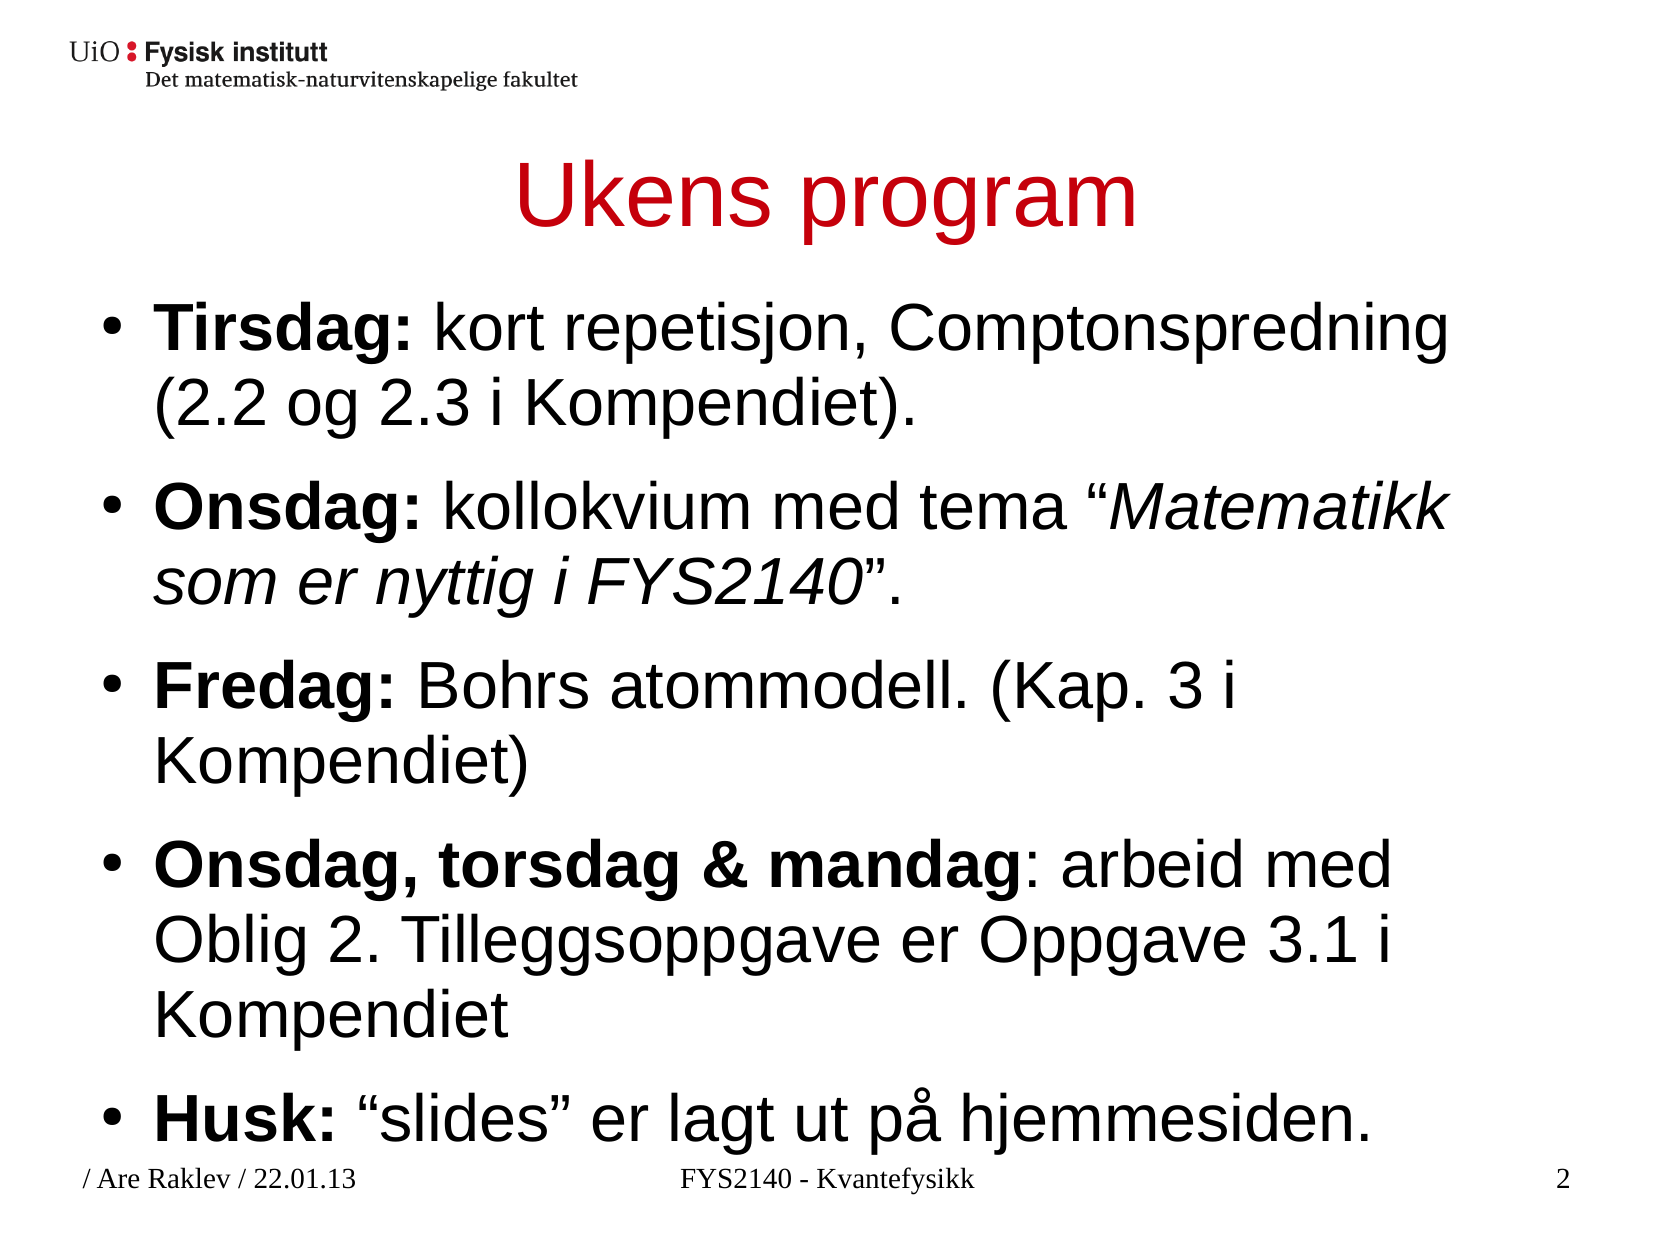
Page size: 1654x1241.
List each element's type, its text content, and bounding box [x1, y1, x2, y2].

list Tirsdag: kort repetisjon, Comptonspredning (2.2 og 2.3 i Kompendiet). Onsdag: kollokvium med tema “Matematikk som er nyttig i FYS2140”. Fredag: Bohrs atommodell. (Kap. 3 i Kompendiet) Onsdag, torsdag & mandag: arbeid med Oblig 2. Tilleggsoppgave er Oppgave 3.1 i Kompendiet Husk: “slides” er lagt ut på hjemmesiden. [82, 290, 1501, 1201]
picture [68, 37, 581, 93]
title Ukens program [82, 90, 1571, 298]
